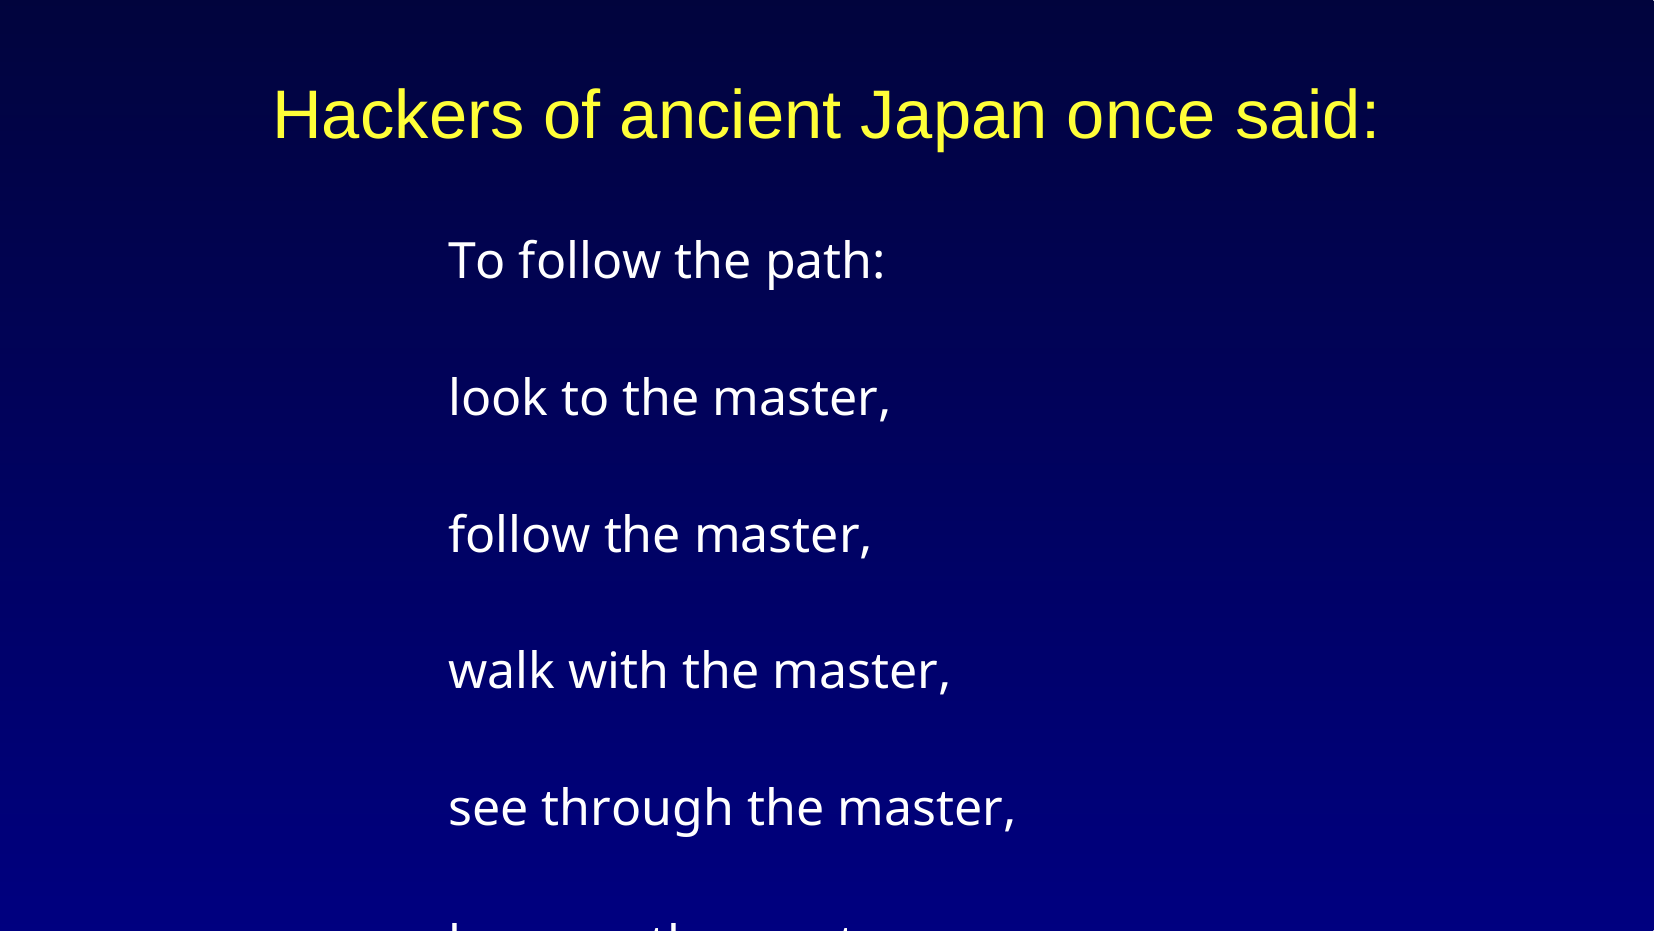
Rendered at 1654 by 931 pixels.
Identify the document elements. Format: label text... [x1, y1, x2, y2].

text_box To follow the path: look to the master, follow the master, walk with the master, see through the master, become the master. [448, 225, 1131, 867]
title Hackers of ancient Japan once said: [82, 37, 1571, 193]
